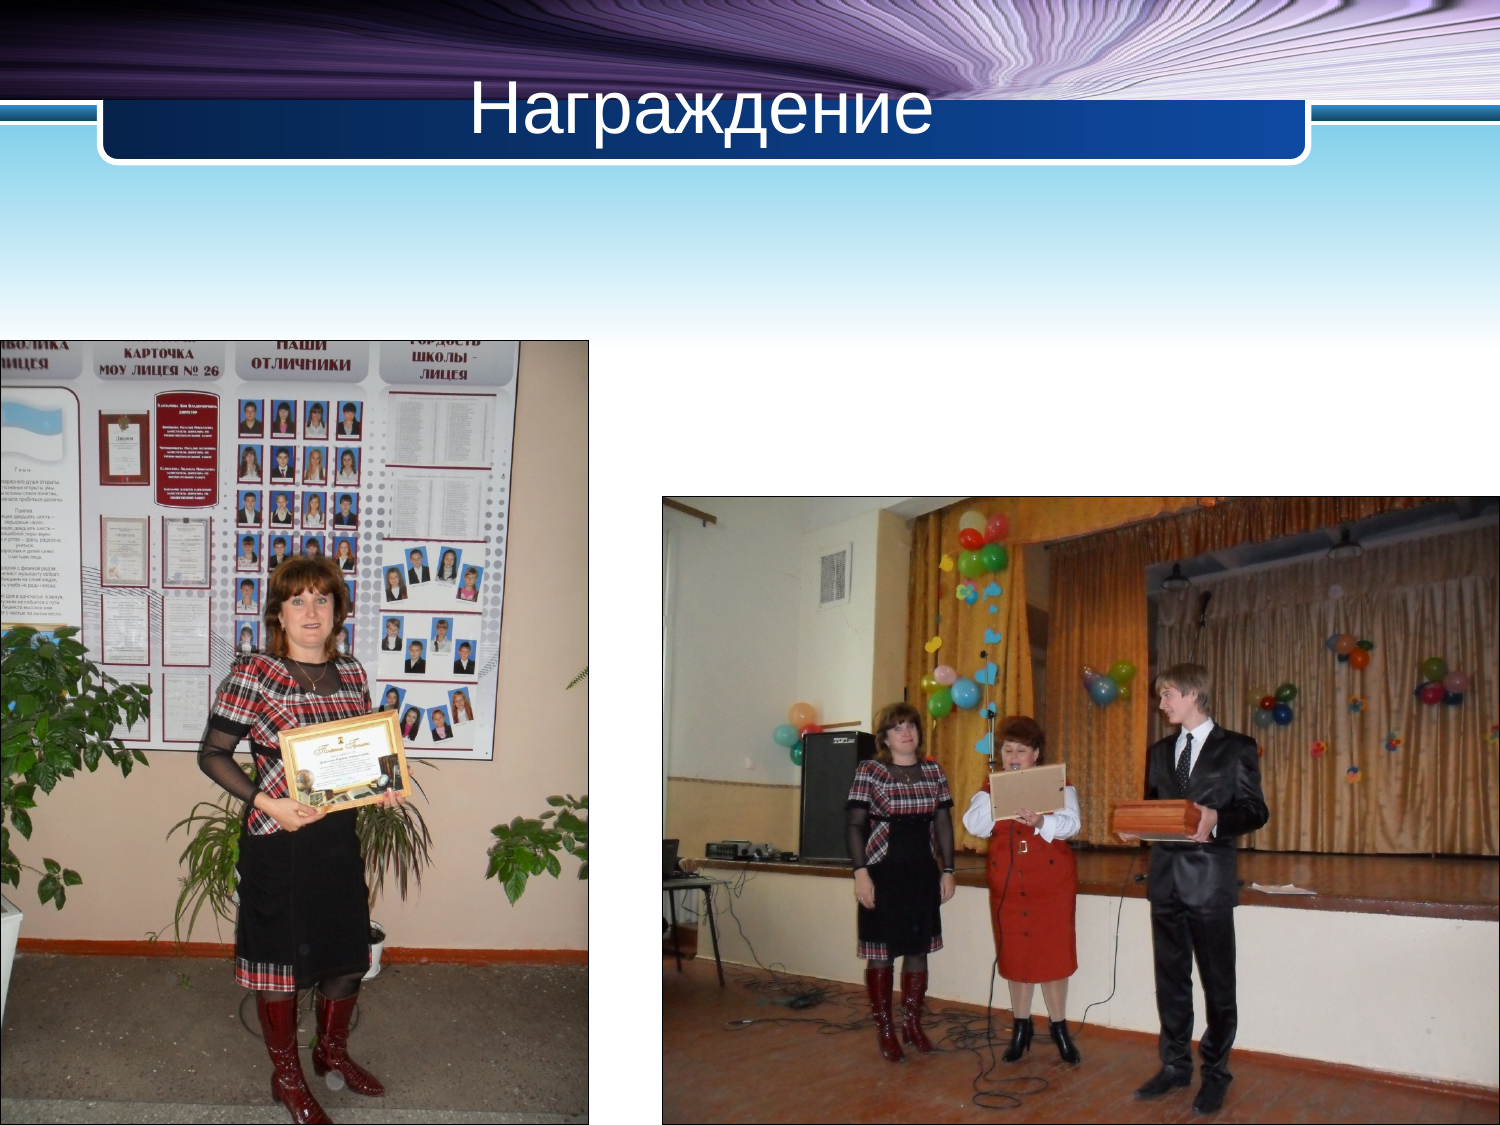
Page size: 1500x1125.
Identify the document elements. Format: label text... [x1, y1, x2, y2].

title Награждение [137, 61, 1288, 154]
picture [662, 496, 1500, 1125]
picture [0, 0, 1500, 100]
picture [0, 340, 589, 1125]
